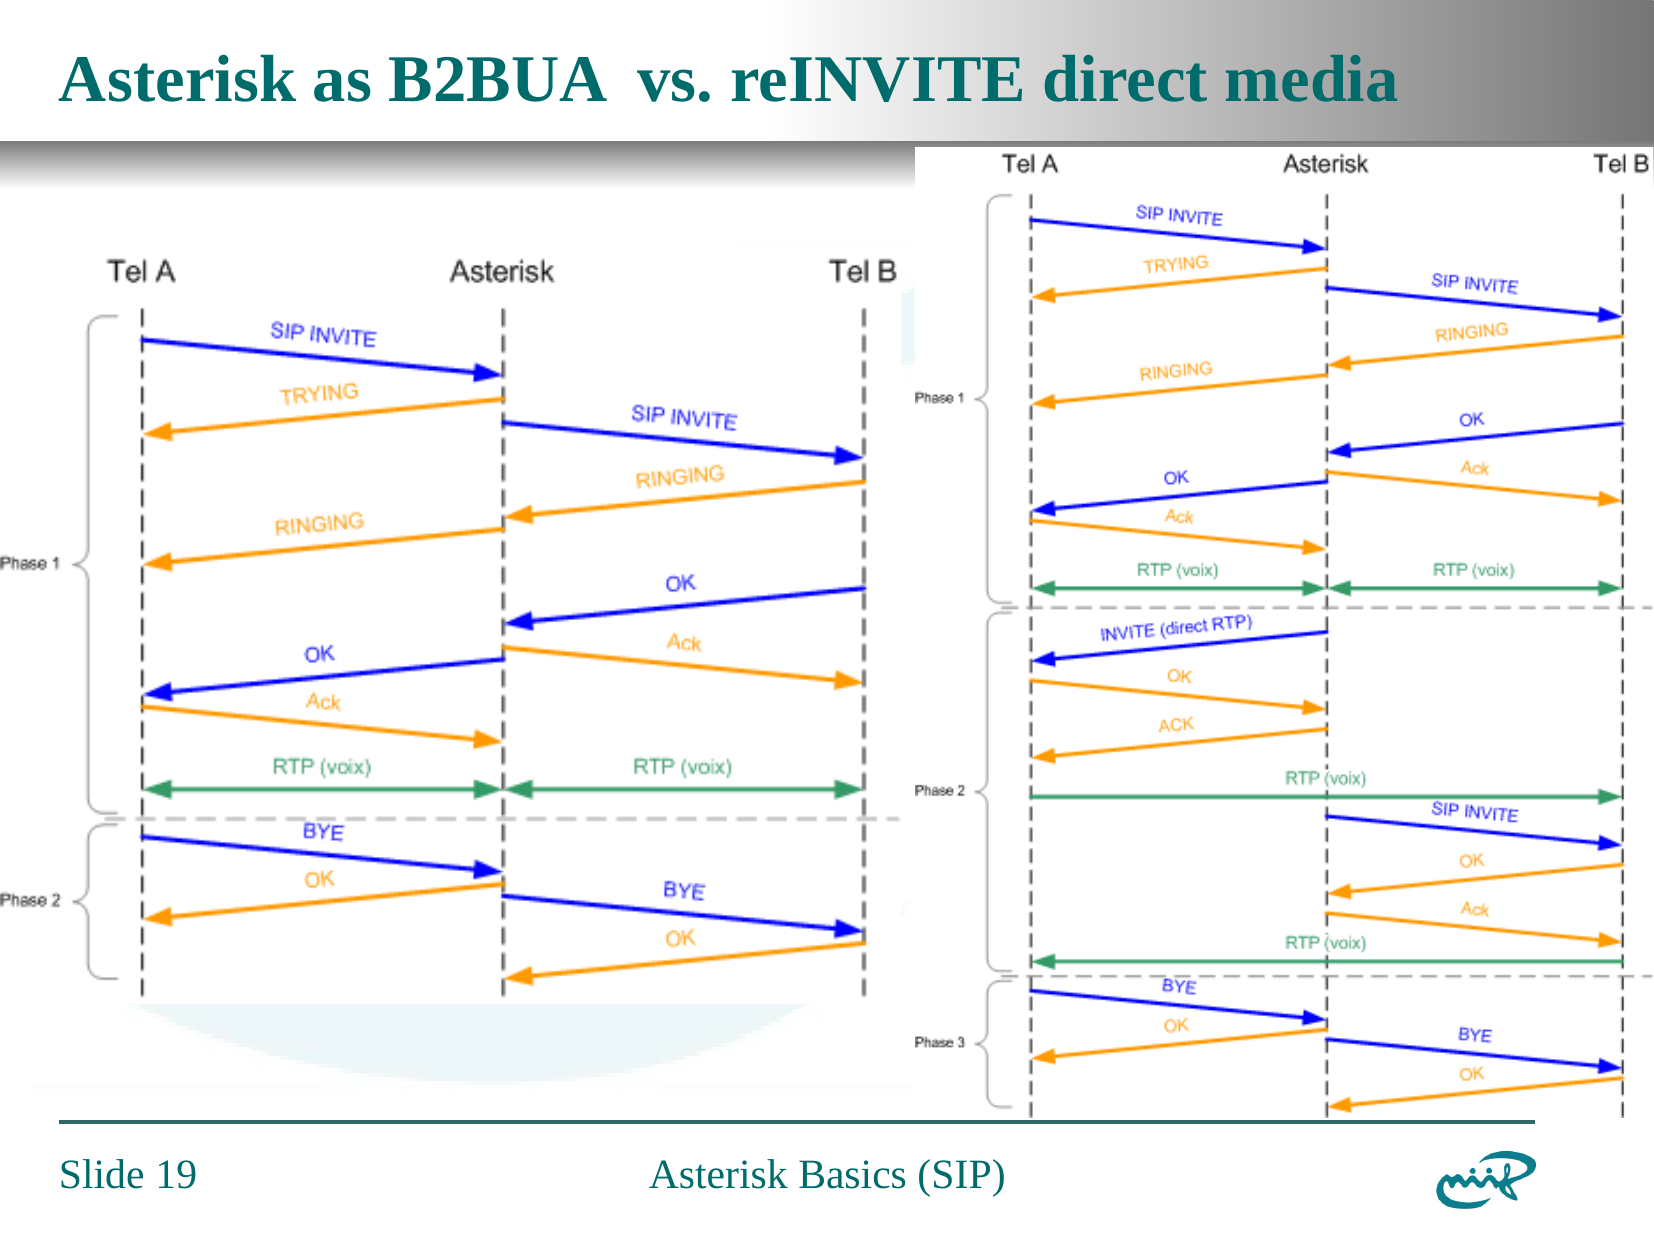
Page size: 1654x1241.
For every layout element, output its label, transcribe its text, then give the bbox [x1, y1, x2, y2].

title Asterisk as B2BUA vs. reINVITE direct media [59, 29, 1418, 128]
picture [1436, 1151, 1536, 1209]
picture [0, 147, 1654, 1118]
